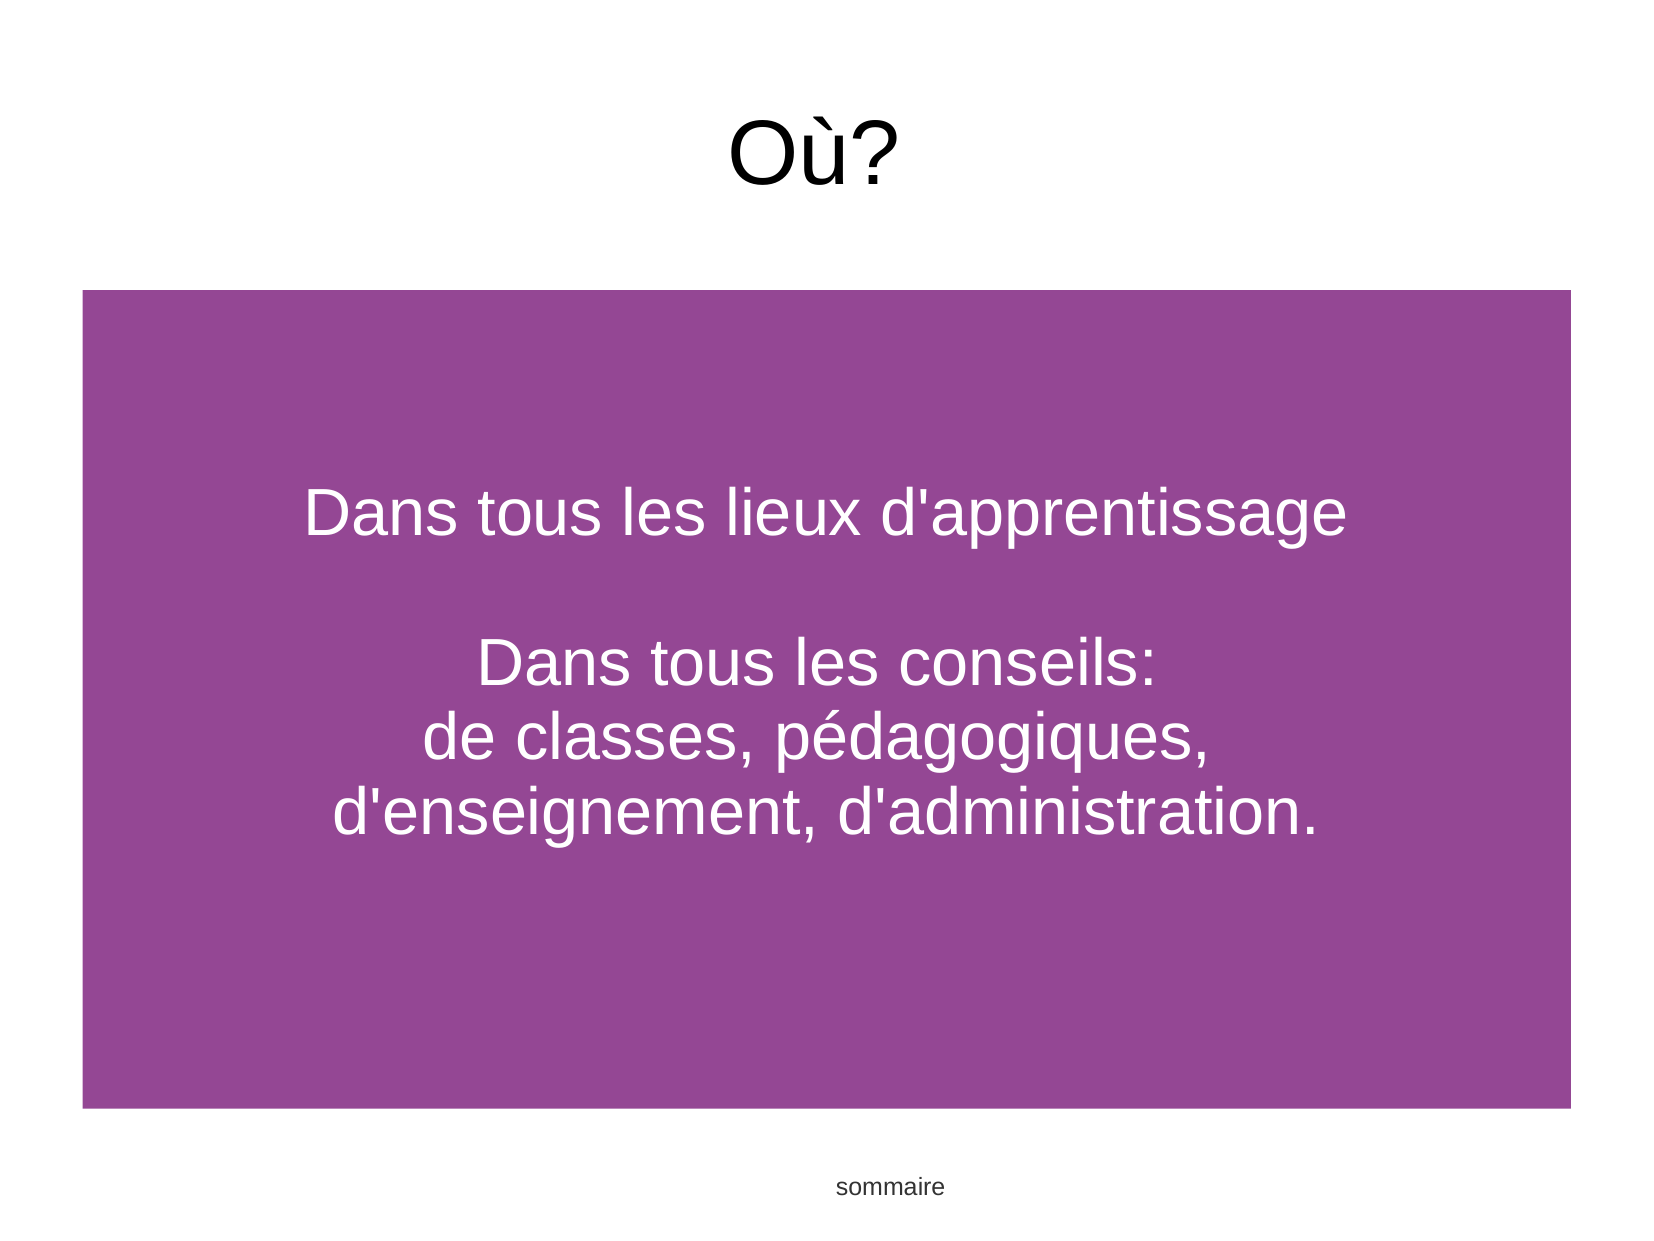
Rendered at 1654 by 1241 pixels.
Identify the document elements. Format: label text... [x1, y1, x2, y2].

text_box sommaire [739, 1165, 1042, 1209]
subtitle Dans tous les lieux d'apprentissage Dans tous les conseils: de classes, pédagogiques, d'enseignement, d'administration. [82, 290, 1571, 1109]
title Où? [82, 49, 1571, 257]
